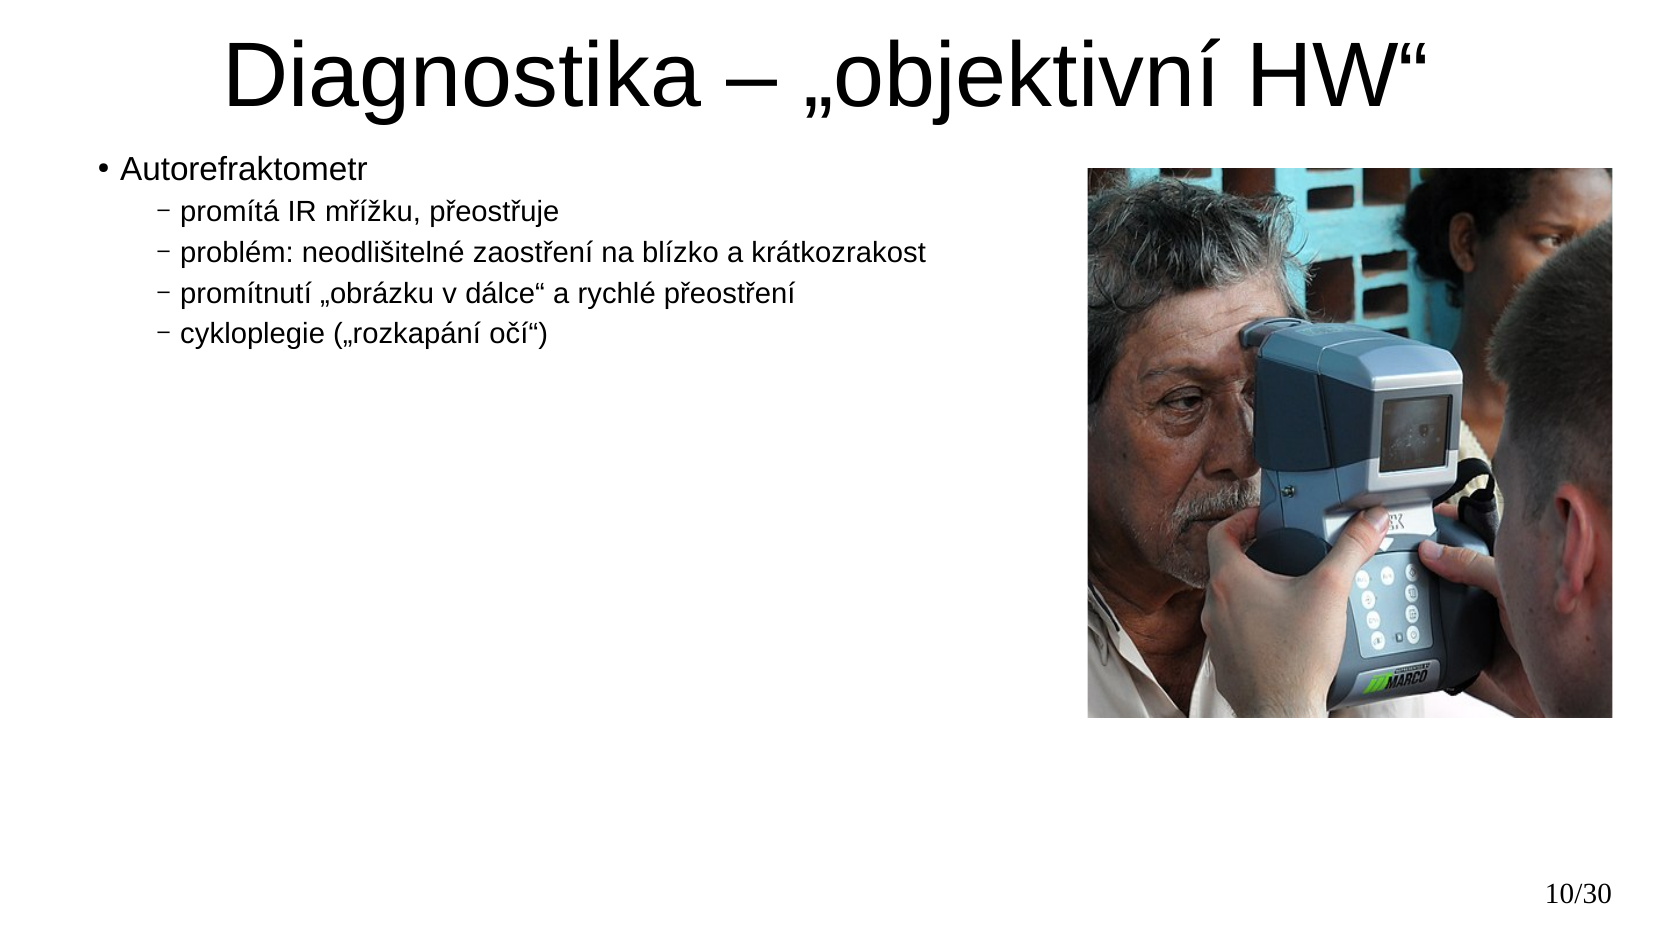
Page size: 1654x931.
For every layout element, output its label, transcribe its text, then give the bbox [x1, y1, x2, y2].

picture [1087, 168, 1613, 718]
title Diagnostika – „objektivní HW“ [82, 23, 1571, 127]
list Autorefraktometr promítá IR mřížku, přeostřuje problém: neodlišitelné zaostření na blízko a krátkozrakost promítnutí „obrázku v dálce“ a rychlé přeostření cykloplegie („rozkapání očí“) [82, 150, 1571, 863]
